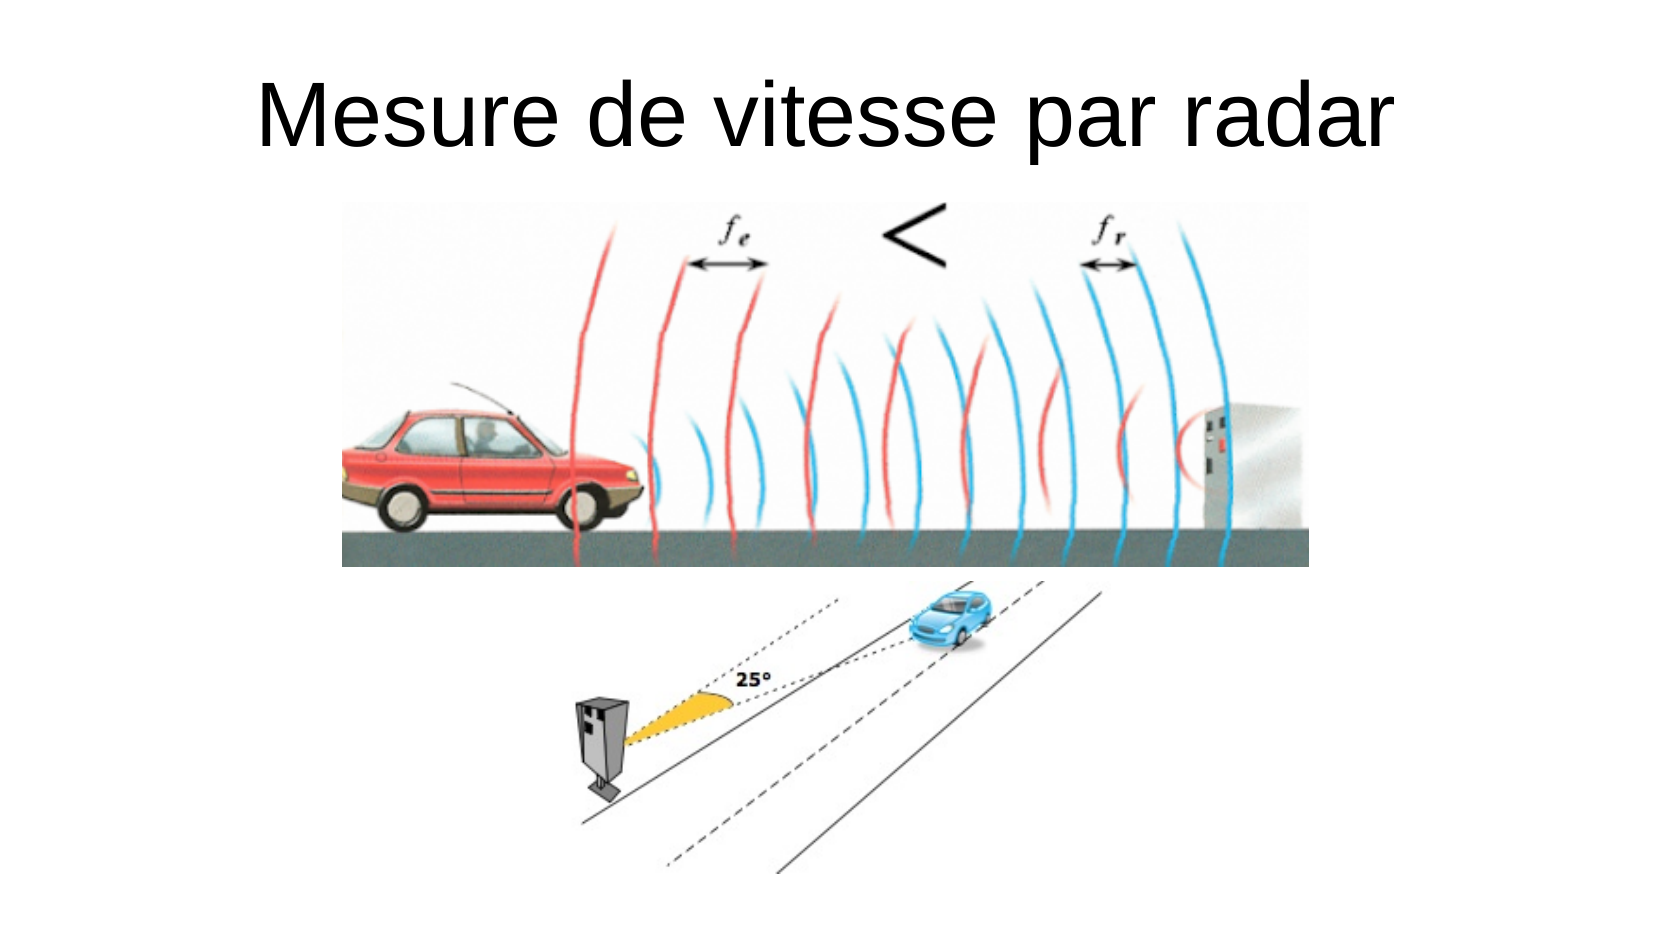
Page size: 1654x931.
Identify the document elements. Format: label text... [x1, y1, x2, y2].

picture [517, 581, 1111, 875]
picture [342, 202, 1309, 567]
title Mesure de vitesse par radar [82, 37, 1571, 193]
